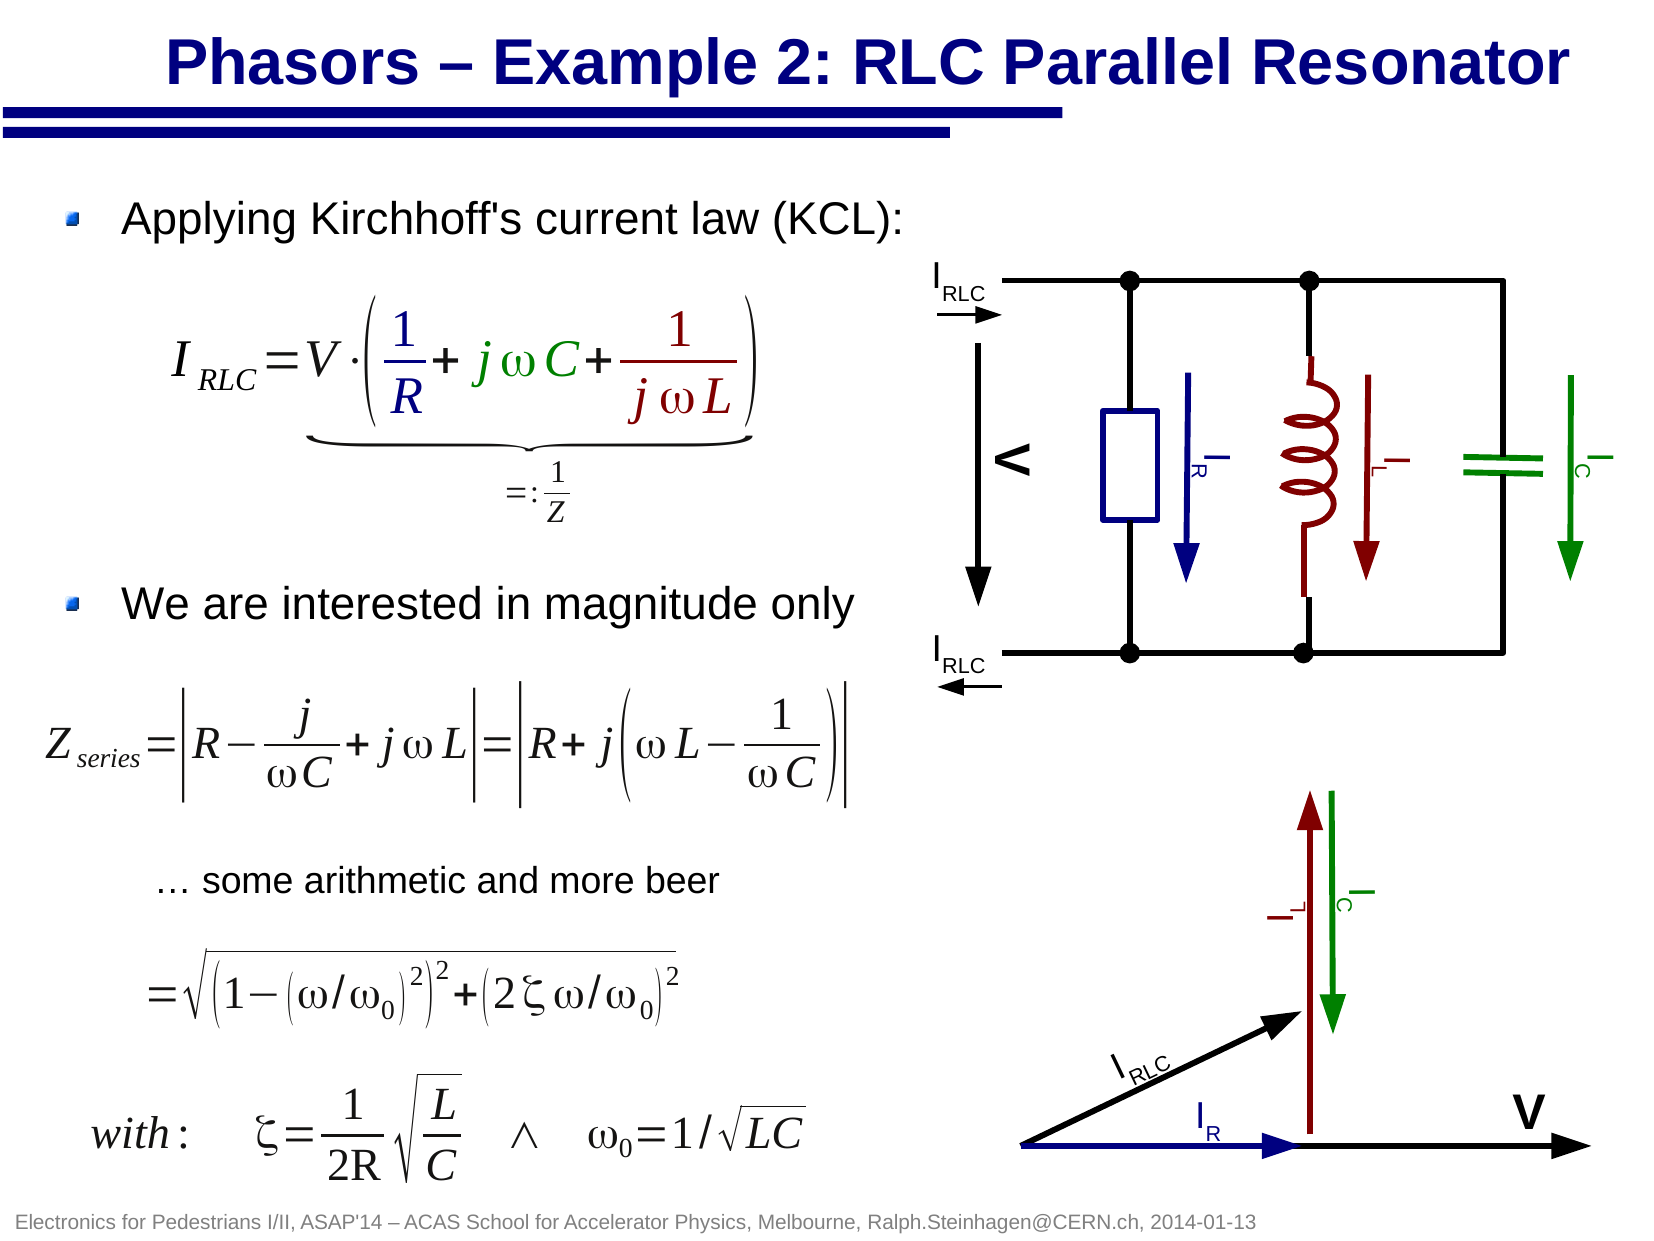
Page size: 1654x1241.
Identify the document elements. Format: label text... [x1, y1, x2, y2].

text_box … some arithmetic and more beer [139, 852, 735, 910]
text_box [1120, 272, 1139, 290]
chart [30, 677, 865, 811]
chart [78, 1071, 819, 1190]
chart [154, 293, 774, 531]
text_box [1102, 410, 1158, 520]
text_box IRLC [915, 618, 1002, 687]
text_box [1294, 644, 1313, 662]
title Phasors – Example 2: RLC Parallel Resonator [165, 0, 1577, 124]
chart [113, 947, 690, 1032]
text_box [1120, 644, 1139, 662]
list Applying Kirchhoff's current law (KCL): We are interested in magnitude only [65, 192, 1628, 1205]
text_box IRLC [915, 246, 1002, 315]
text_box [1300, 272, 1319, 290]
